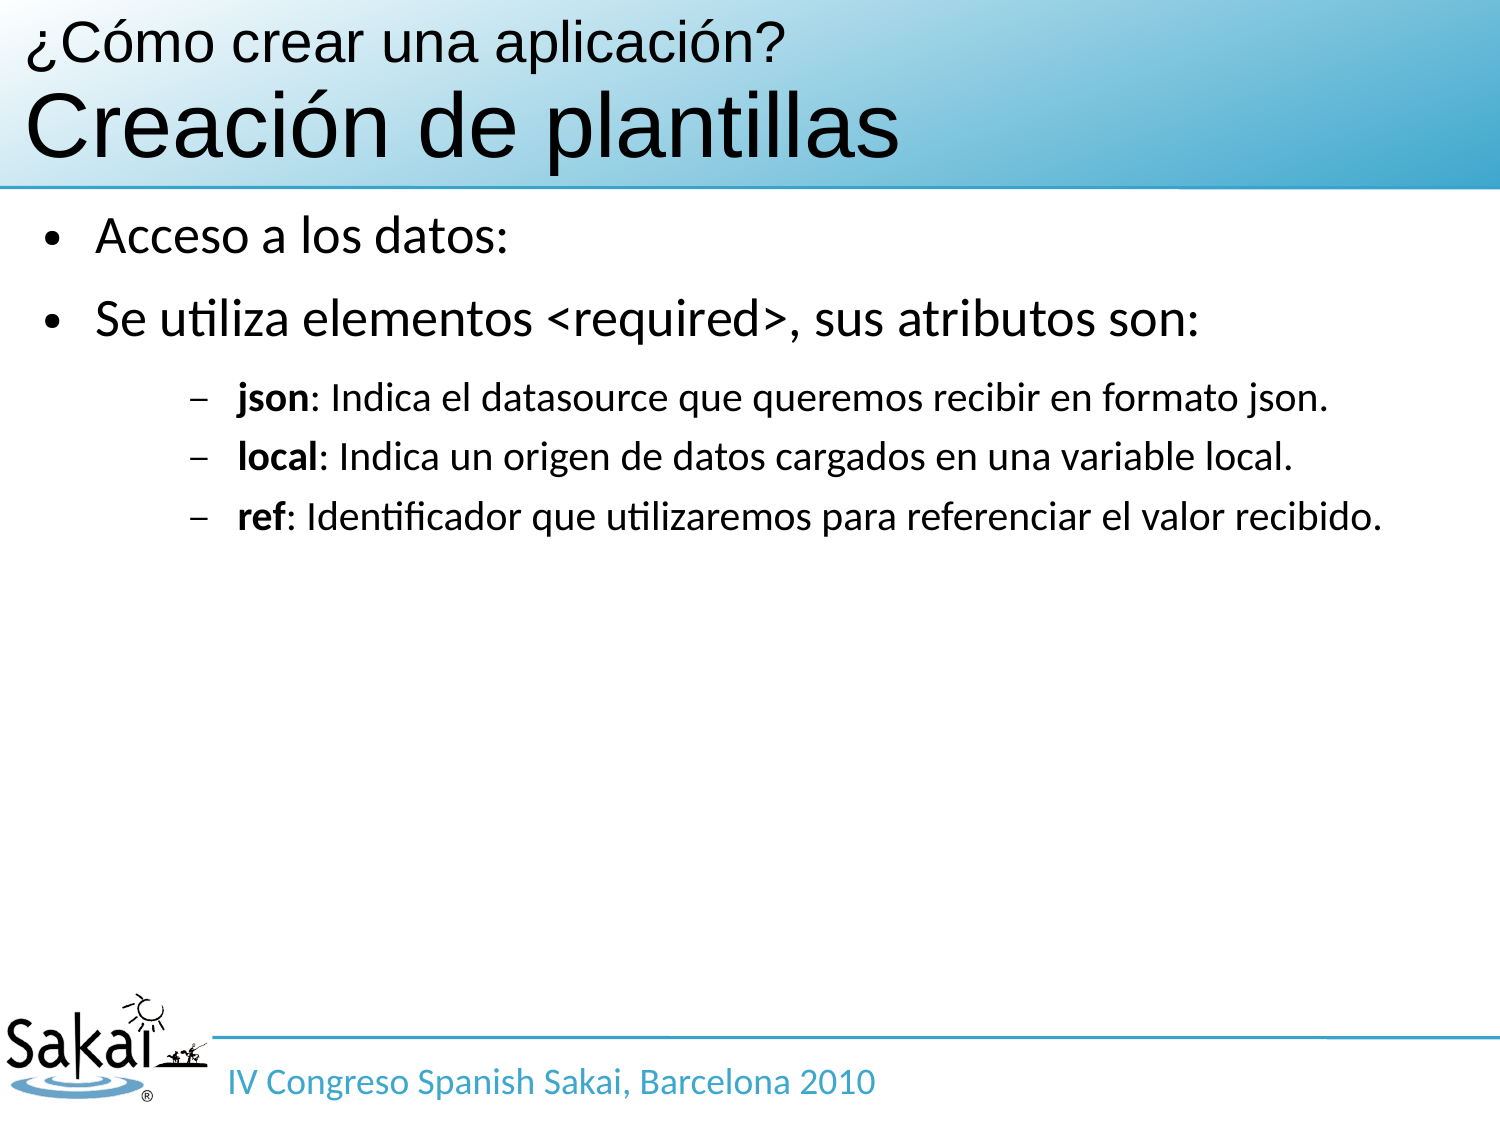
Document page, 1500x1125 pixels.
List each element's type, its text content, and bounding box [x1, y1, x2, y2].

list Acceso a los datos: Se utiliza elementos <required>, sus atributos son: json: Indica el datasource que queremos recibir en formato json. local: Indica un origen de datos cargados en una variable local. ref: Identificador que utilizaremos para referenciar el valor recibido. [24, 212, 1475, 1025]
title ¿Cómo crear una aplicación? Creación de plantillas [24, 9, 1475, 178]
picture [0, 955, 213, 1125]
